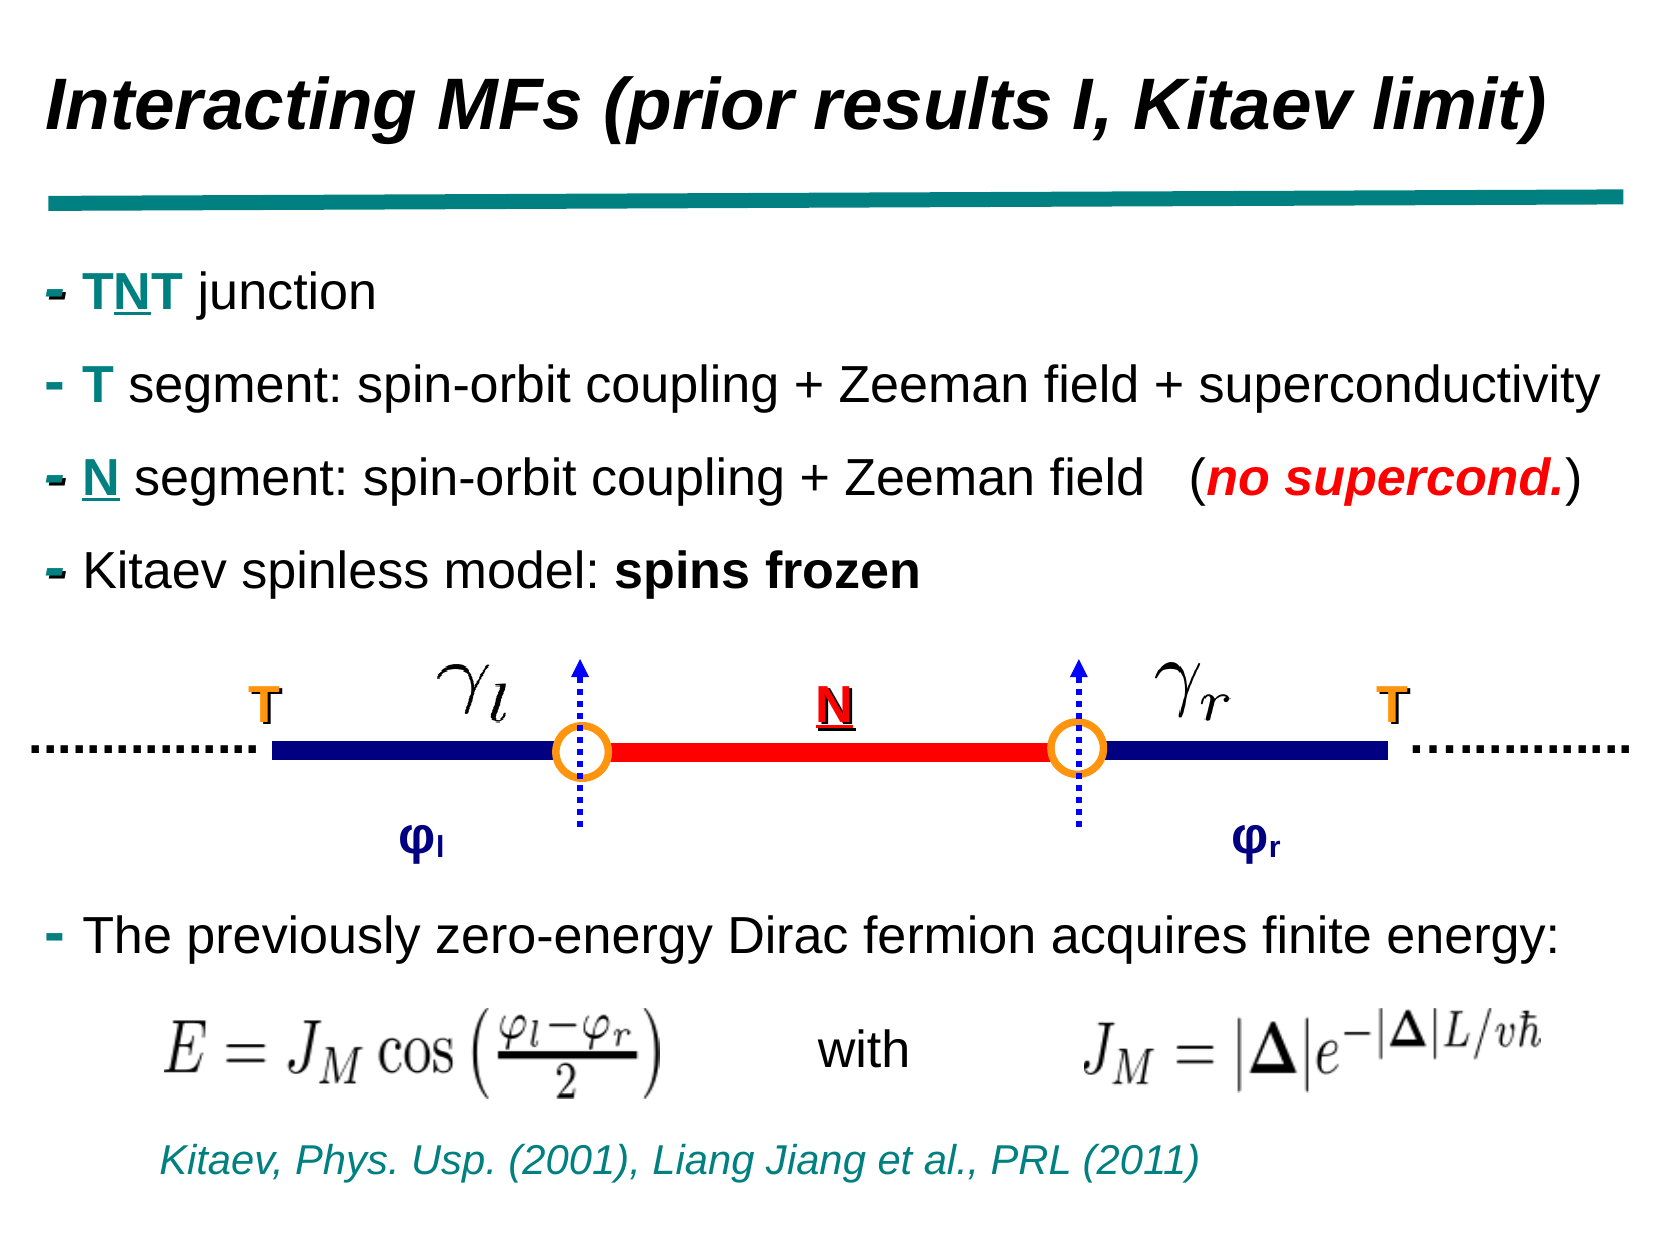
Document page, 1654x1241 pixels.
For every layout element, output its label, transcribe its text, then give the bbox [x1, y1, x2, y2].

text_box φr [1216, 799, 1296, 889]
text_box Kitaev, Phys. Usp. (2001), Liang Jiang et al., PRL (2011) [144, 1129, 1261, 1191]
text_box [1050, 721, 1104, 775]
text_box T [1362, 668, 1424, 743]
text_box ................ [14, 699, 280, 774]
text_box T [234, 668, 296, 743]
picture [437, 664, 506, 723]
picture [164, 1008, 660, 1099]
text_box φl [384, 799, 460, 889]
text_box N [801, 668, 869, 743]
text_box …............ [1378, 699, 1654, 774]
picture [1155, 662, 1231, 721]
text_box with [803, 1013, 926, 1086]
text_box [555, 725, 609, 779]
picture [1084, 1008, 1541, 1093]
text_box - The previously zero-energy Dirac fermion acquires finite energy: [29, 889, 1603, 976]
text_box - TNT junction - T segment: spin-orbit coupling + Zeeman field + superconductivity - N segment: spin-orbit coupling + Zeeman field (no supercond.) - Kitaev spinless model: spins frozen [29, 245, 1617, 615]
text_box Interacting MFs (prior results I, Kitaev limit) [30, 35, 1654, 160]
